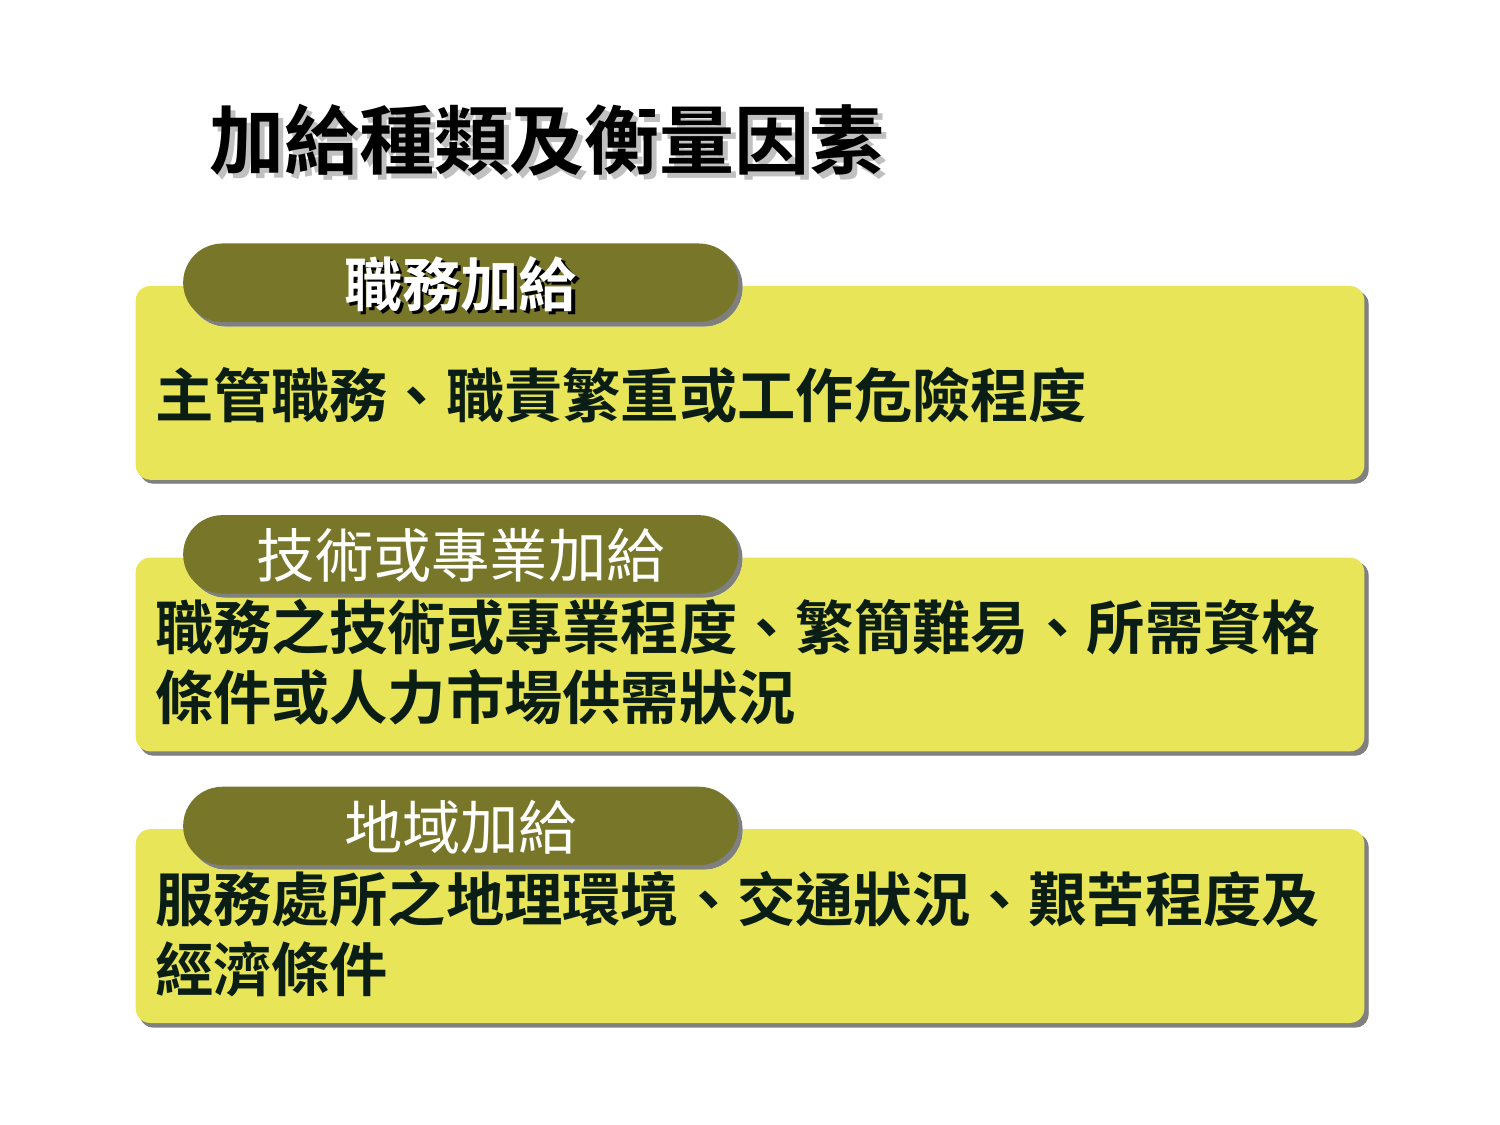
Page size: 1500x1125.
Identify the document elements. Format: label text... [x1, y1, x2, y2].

text_box 地域加給 [183, 786, 739, 866]
text_box 主管職務、職責繁重或工作危險程度 [135, 285, 1365, 480]
text_box 職務加給 [183, 243, 739, 322]
title 加給種類及衡量因素 [194, 57, 1145, 221]
text_box 服務處所之地理環境、交通狀況、艱苦程度及經濟條件 [135, 829, 1365, 1024]
text_box 職務之技術或專業程度、繁簡難易、所需資格條件或人力市場供需狀況 [135, 557, 1365, 752]
text_box 技術或專業加給 [183, 515, 739, 594]
